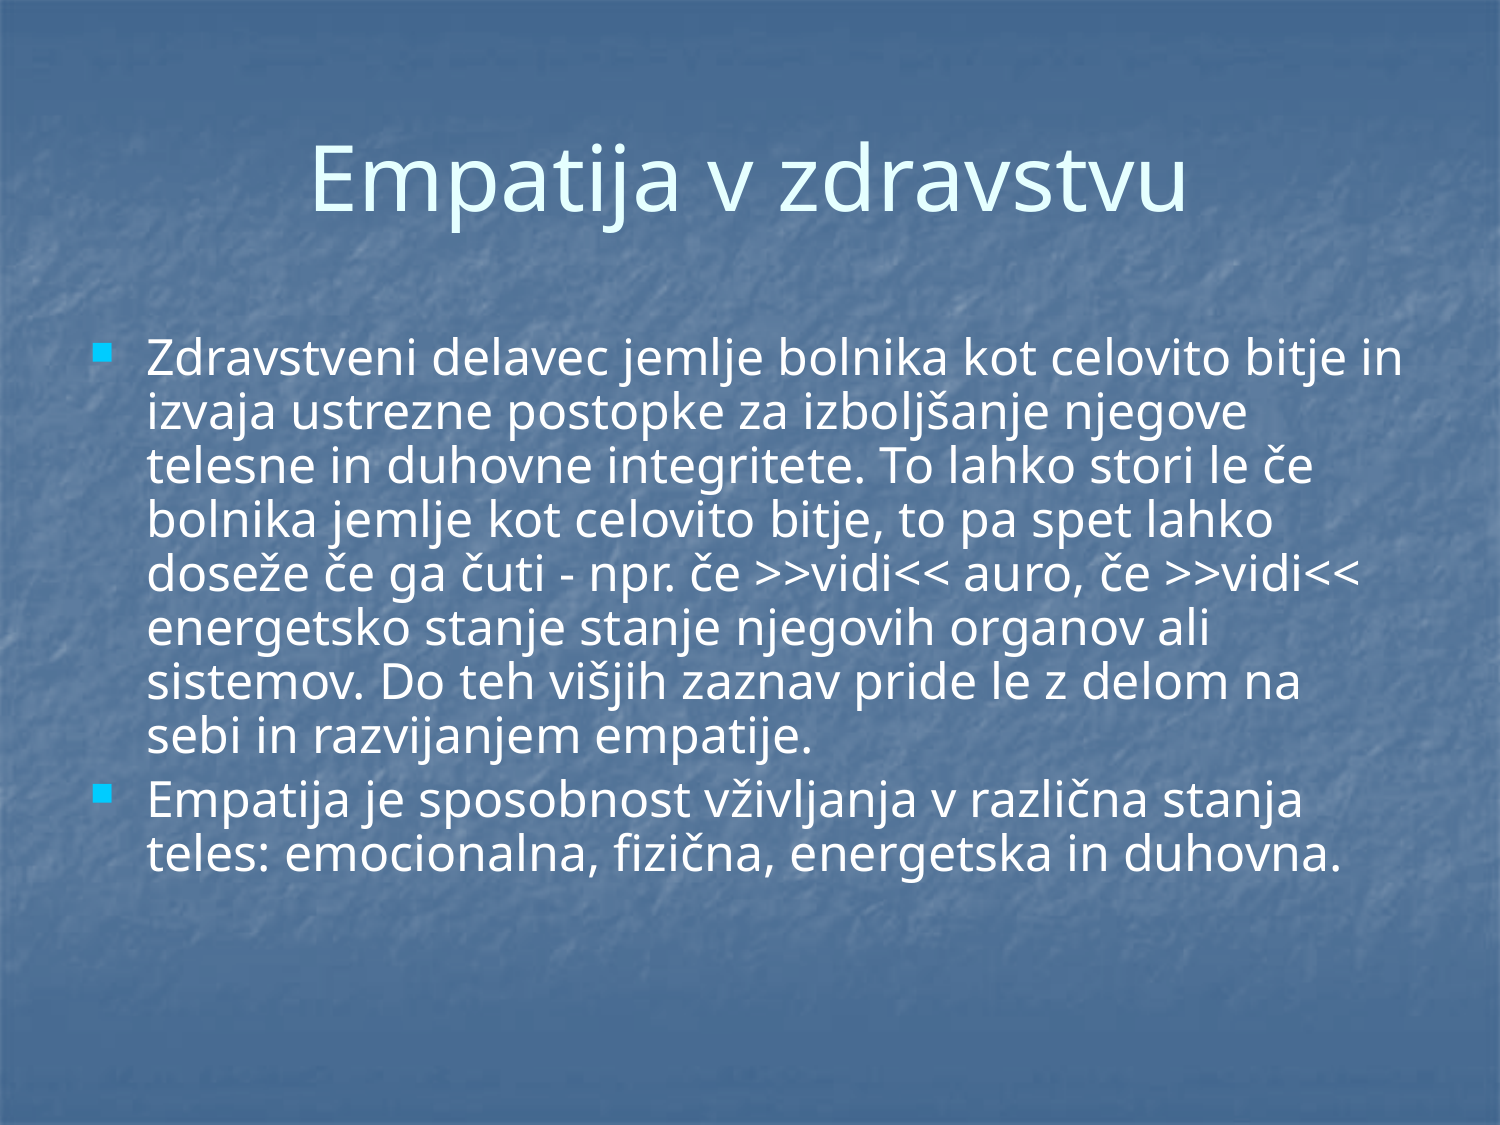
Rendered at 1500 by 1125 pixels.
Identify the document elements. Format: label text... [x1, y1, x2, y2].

list Zdravstveni delavec jemlje bolnika kot celovito bitje in izvaja ustrezne postopke za izboljšanje njegove telesne in duhovne integritete. To lahko stori le če bolnika jemlje kot celovito bitje, to pa spet lahko doseže če ga čuti - npr. če >>vidi<< auro, če >>vidi<< energetsko stanje stanje njegovih organov ali sistemov. Do teh višjih zaznav pride le z delom na sebi in razvijanjem empatije. Empatija je sposobnost vživljanja v različna stanja teles: emocionalna, fizična, energetska in duhovna. [75, 324, 1425, 1000]
title Empatija v zdravstvu [75, 62, 1425, 288]
picture [0, 0, 1500, 1125]
